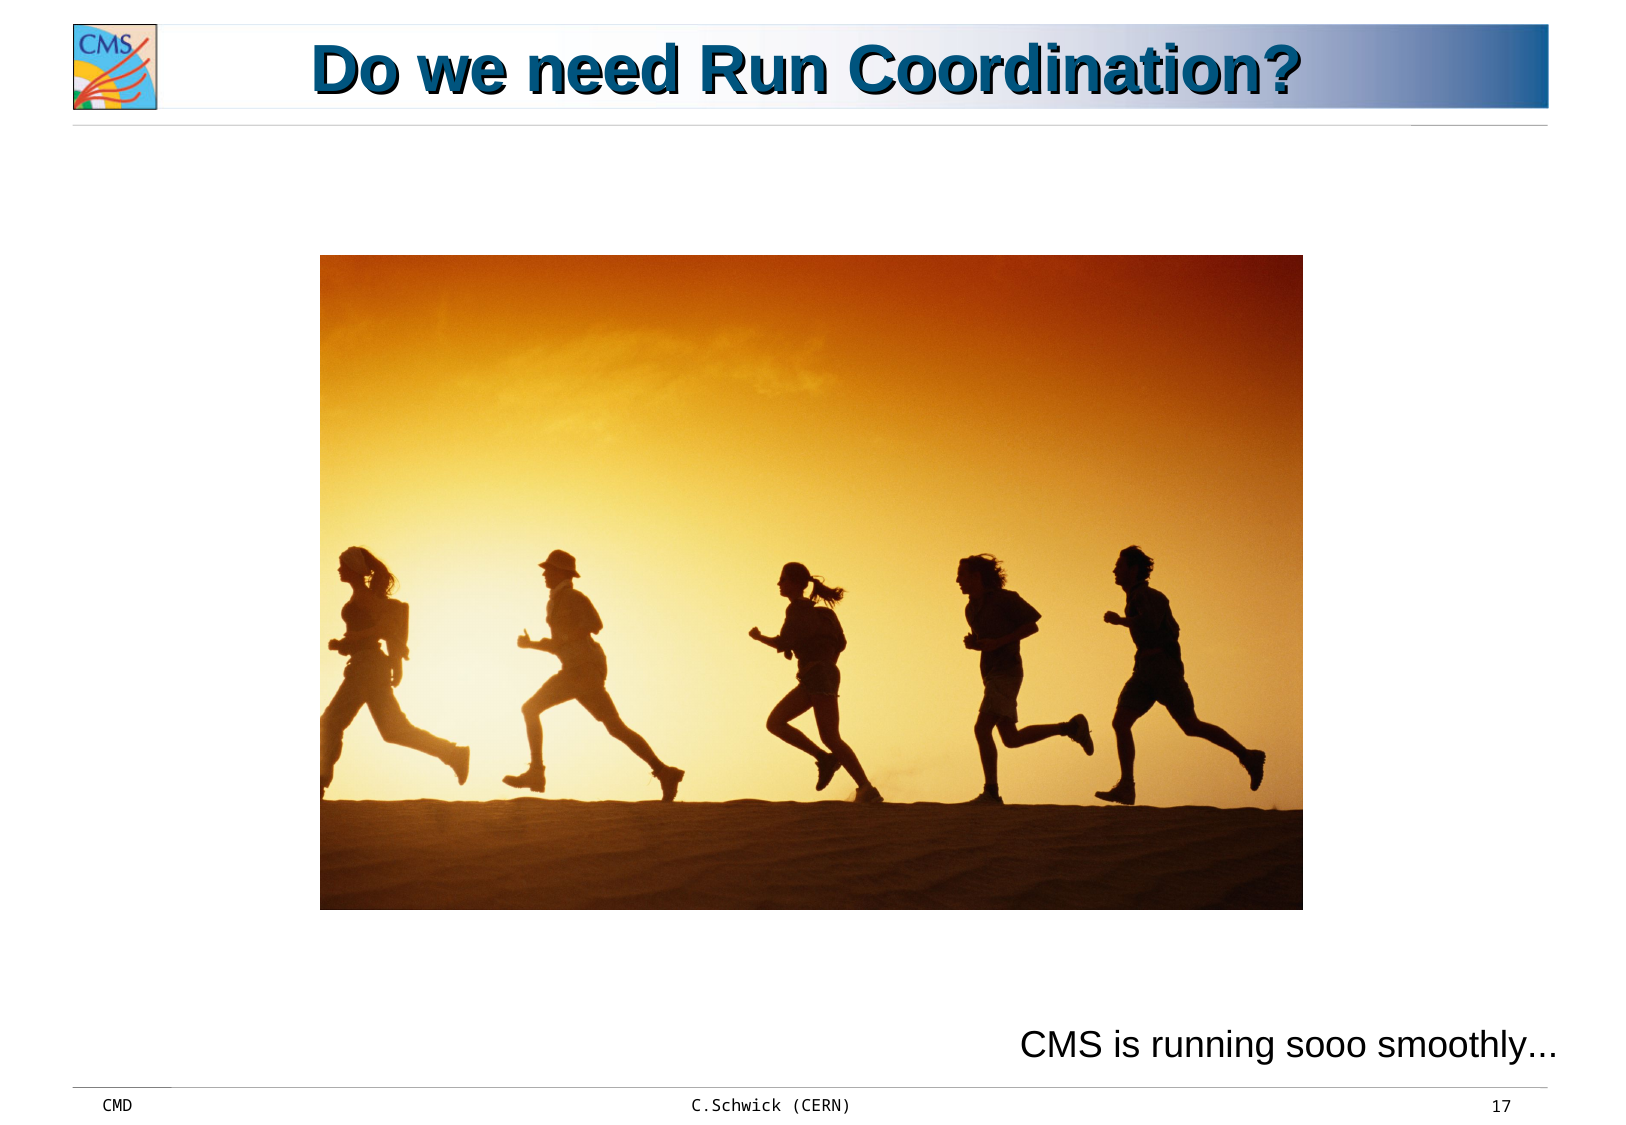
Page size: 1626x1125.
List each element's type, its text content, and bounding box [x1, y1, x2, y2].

picture [72, 24, 1551, 110]
title Do we need Run Coordination? [152, 28, 1462, 109]
text_box CMS is running sooo smoothly... [1005, 1012, 1572, 1073]
picture [320, 255, 1303, 910]
